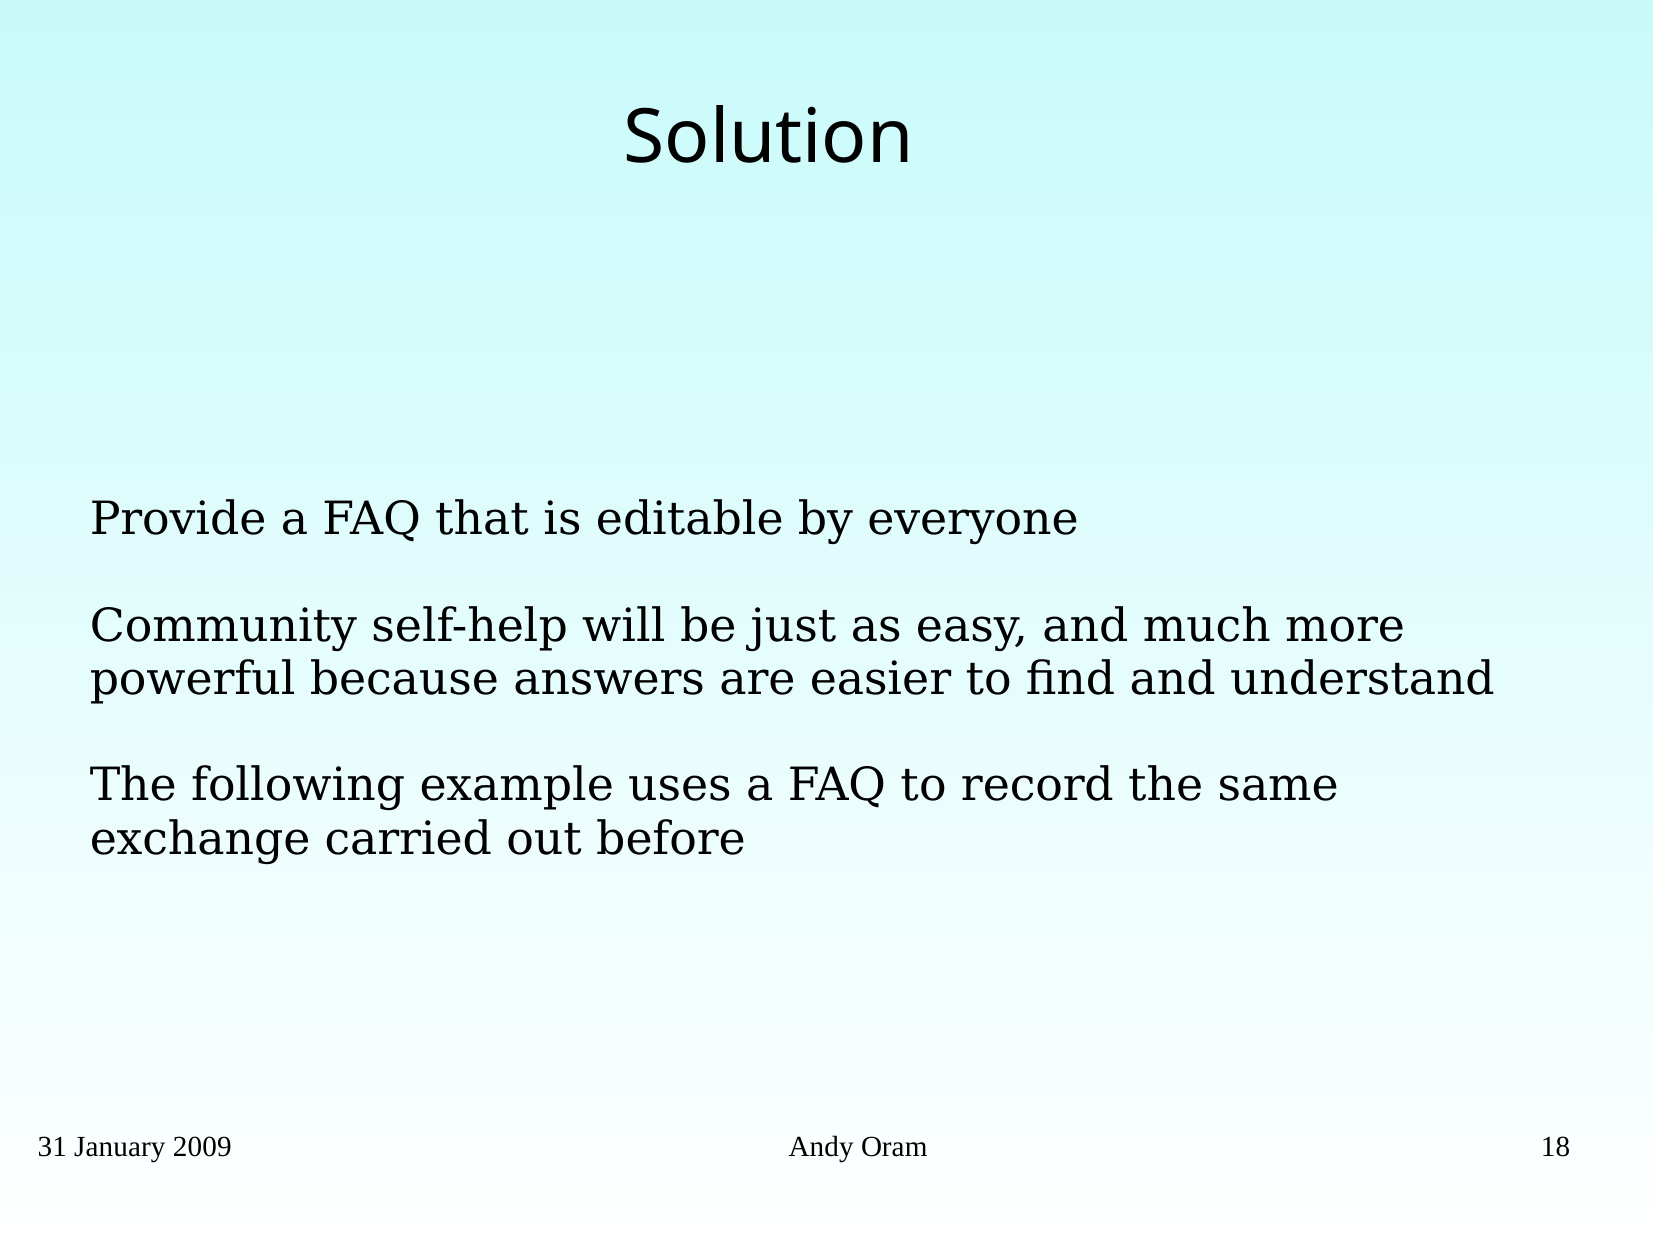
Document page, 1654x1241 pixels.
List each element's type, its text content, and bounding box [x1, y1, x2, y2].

text_box Provide a FAQ that is editable by everyone Community self-help will be just as easy, and much more powerful because answers are easier to find and understand The following example uses a FAQ to record the same exchange carried out before [75, 484, 1538, 901]
text_box Solution [150, 75, 1388, 484]
